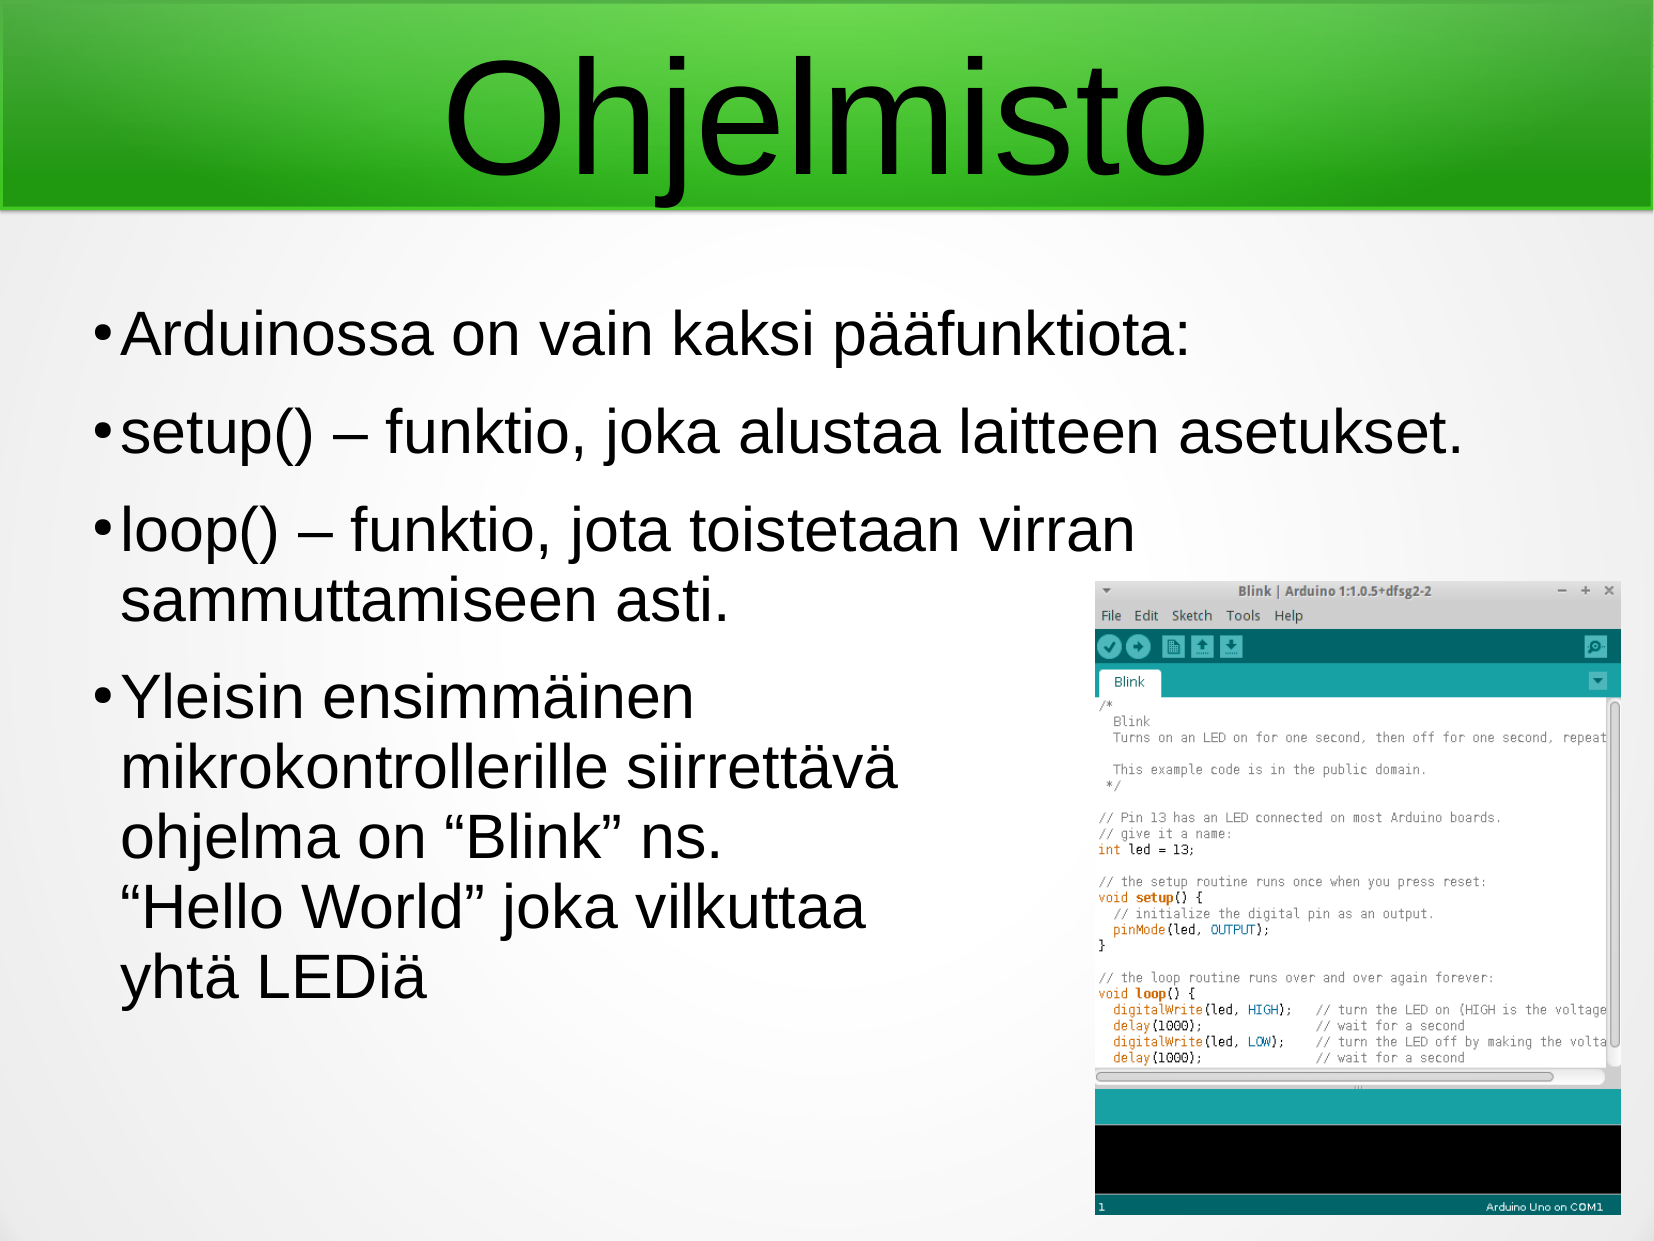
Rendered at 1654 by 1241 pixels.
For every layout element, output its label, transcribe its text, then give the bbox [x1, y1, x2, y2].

title Ohjelmisto [82, 26, 1571, 210]
picture [1095, 581, 1621, 1216]
list Arduinossa on vain kaksi pääfunktiota: setup() – funktio, joka alustaa laitteen asetukset. loop() – funktio, jota toistetaan virran sammuttamiseen asti. Yleisin ensimmäinen mikrokontrollerille siirrettävä ohjelma on “Blink” ns. “Hello World” joka vilkuttaa yhtä LEDiä [82, 299, 1571, 1019]
